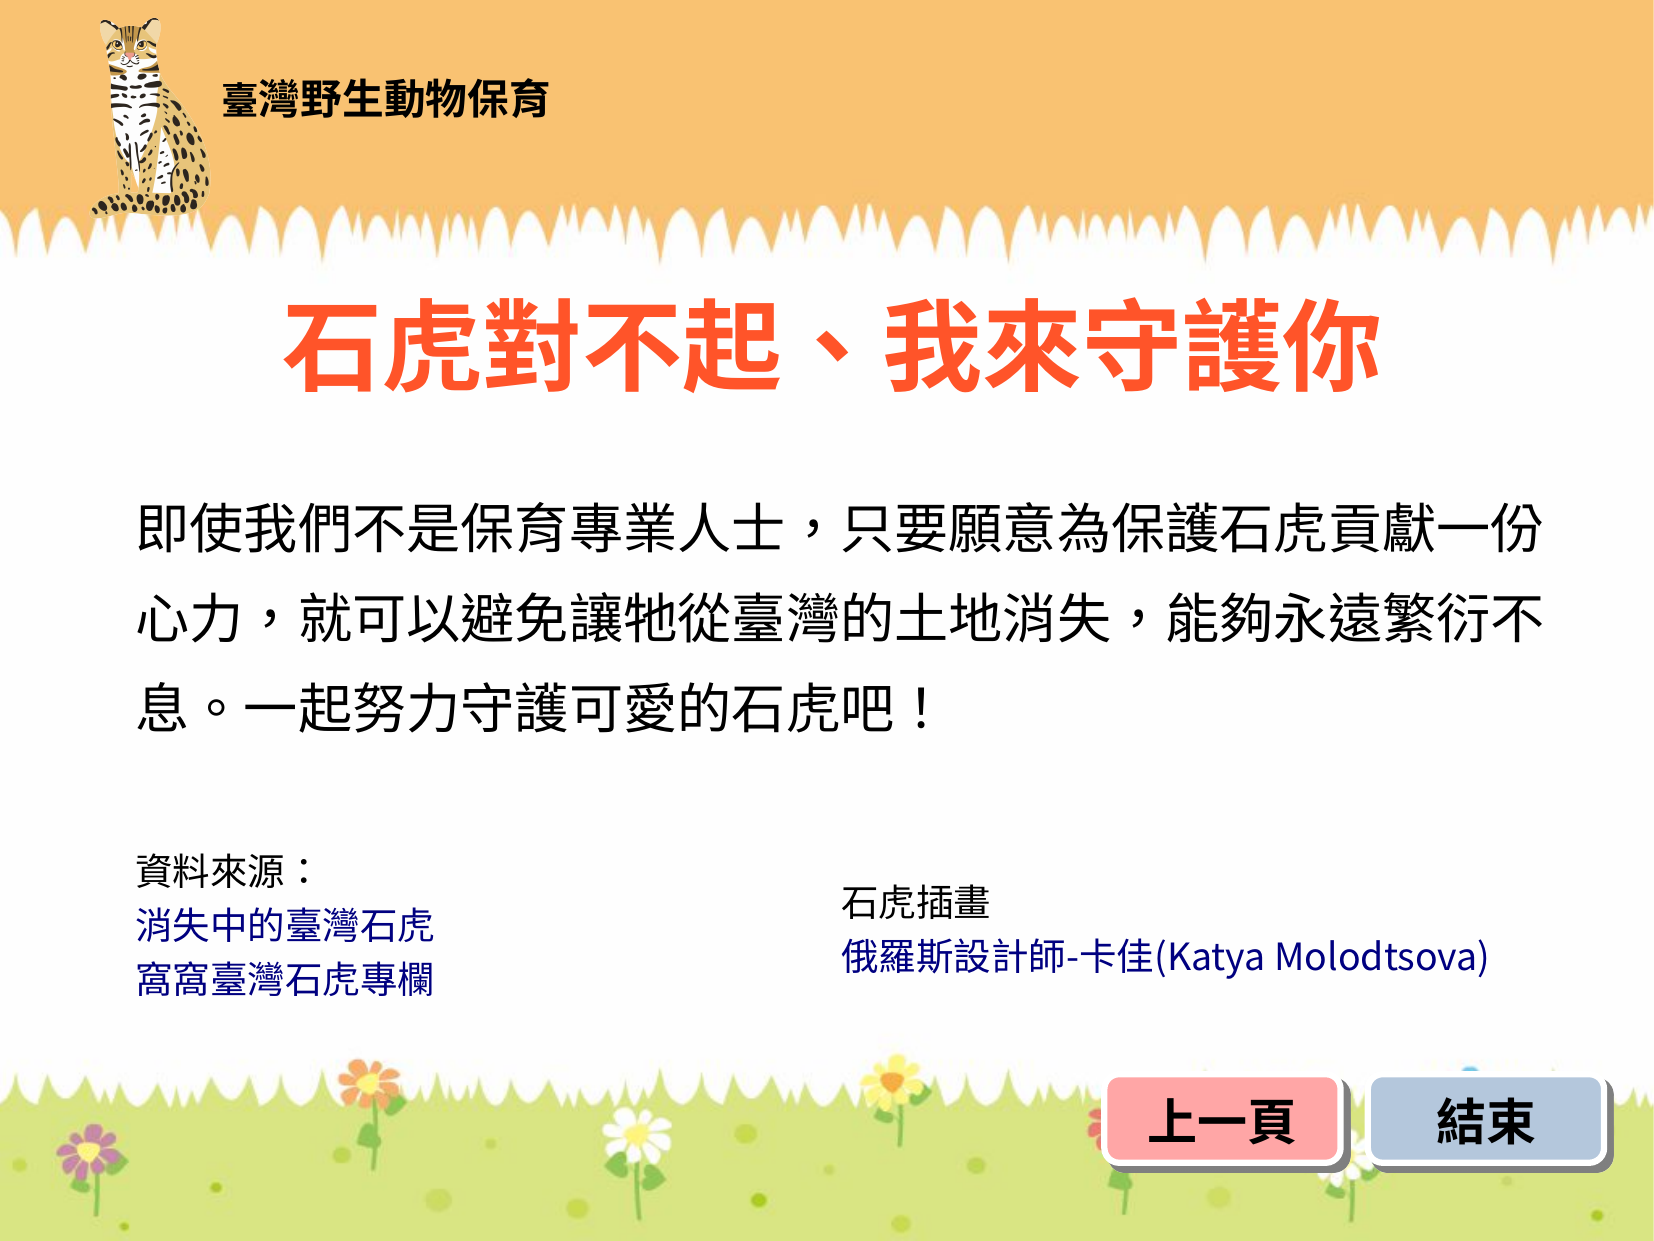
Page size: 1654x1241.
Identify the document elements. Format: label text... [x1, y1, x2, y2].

title 石虎對不起、我來守護你 [88, 235, 1577, 443]
text_box 石虎插畫 俄羅斯設計師-卡佳(Katya Molodtsova) [826, 865, 1571, 1022]
picture [0, 0, 1654, 1241]
list 即使我們不是保育專業人士，只要願意為保護石虎貢獻一份心力，就可以避免讓牠從臺灣的土地消失，能夠永遠繁衍不息。一起努力守護可愛的石虎吧！ [135, 473, 1559, 798]
text_box 資料來源： 消失中的臺灣石虎 窩窩臺灣石虎專欄 [120, 834, 535, 999]
text_box 結束 [1367, 1074, 1605, 1163]
text_box 上一頁 [1104, 1074, 1341, 1163]
